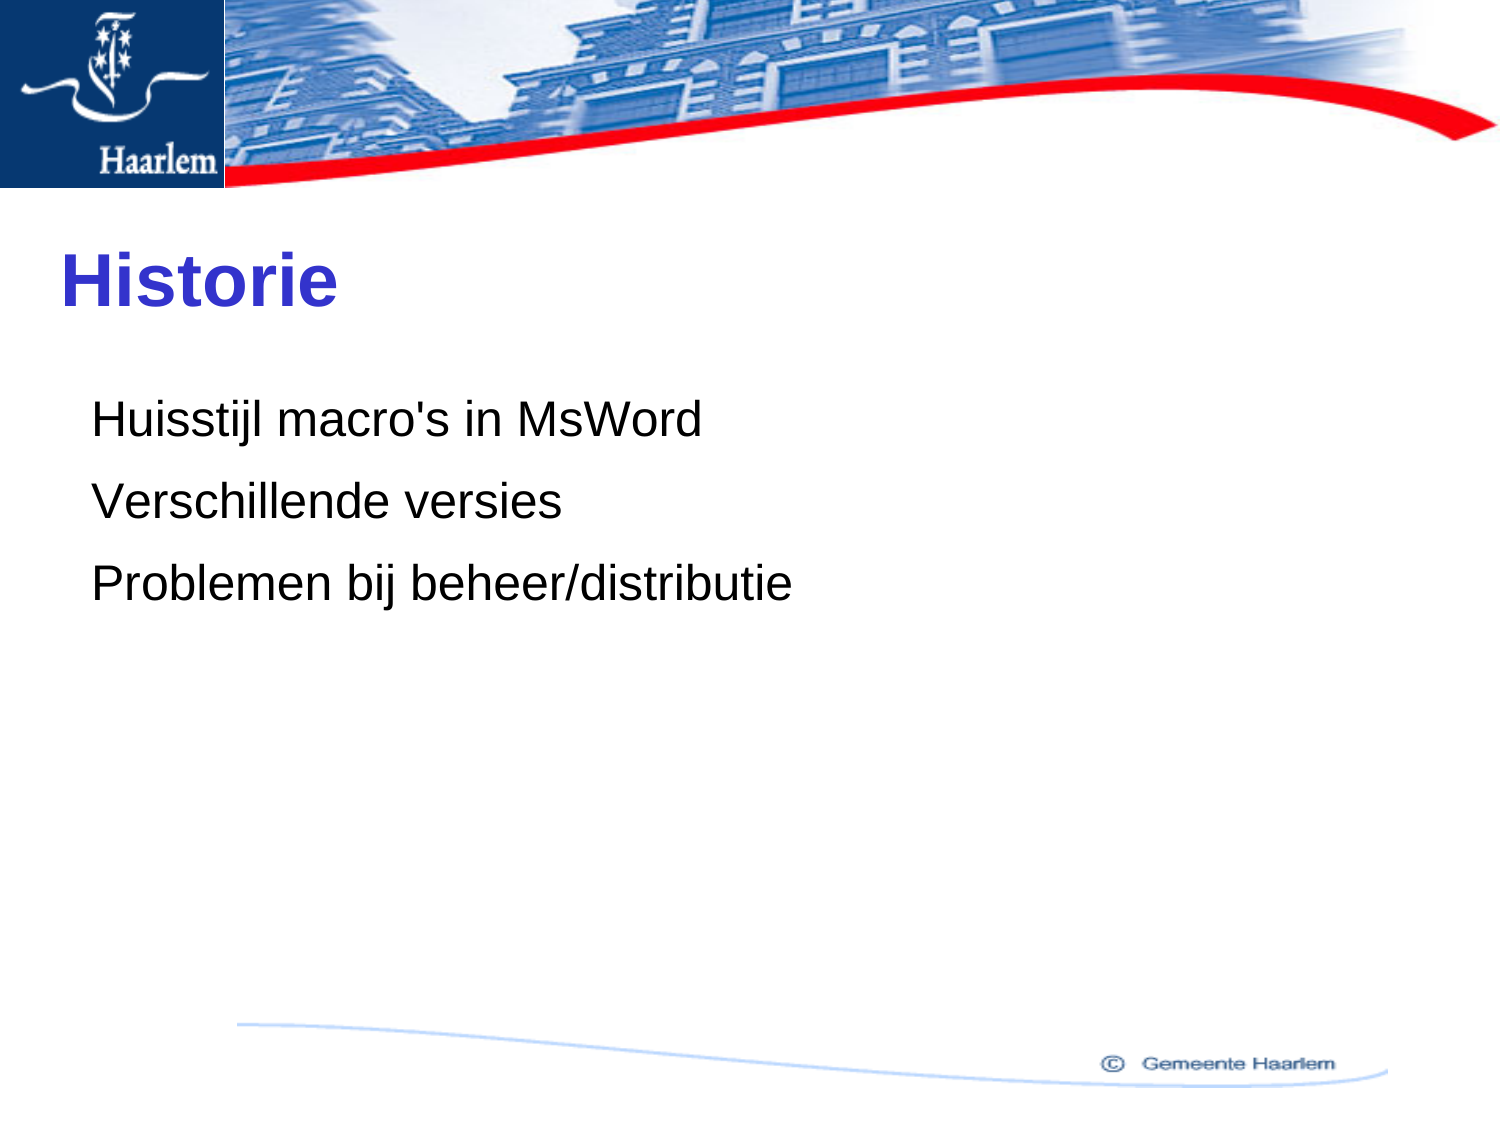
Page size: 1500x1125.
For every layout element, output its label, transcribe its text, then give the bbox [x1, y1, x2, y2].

picture [237, 1017, 1388, 1088]
picture [0, 0, 224, 188]
text_box Huisstijl macro's in MsWord Verschillende versies Problemen bij beheer/distributie [62, 387, 1413, 619]
text_box Historie [45, 236, 1388, 330]
picture [225, 0, 1500, 188]
